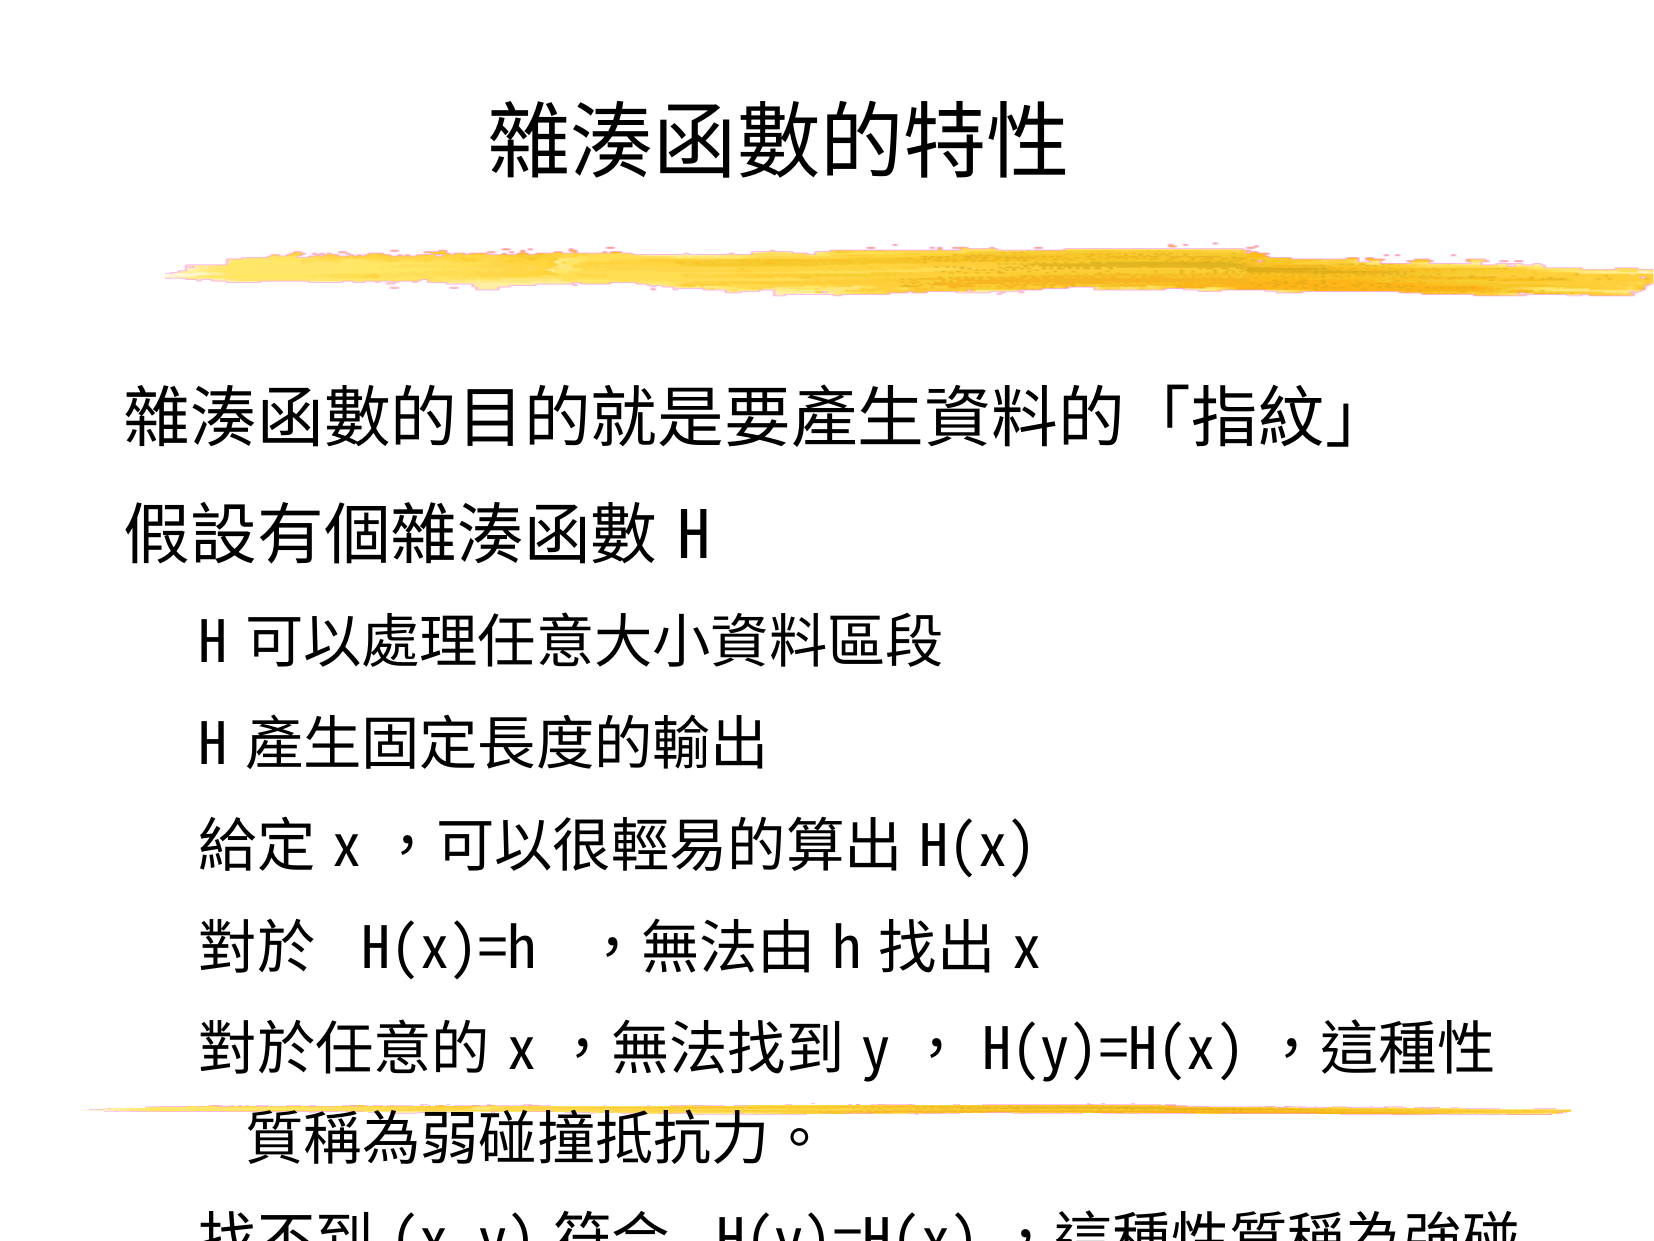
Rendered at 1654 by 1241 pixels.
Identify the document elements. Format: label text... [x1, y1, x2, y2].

picture [1530, 1102, 1571, 1117]
picture [165, 237, 1654, 308]
list 雜湊函數的目的就是要產生資料的「指紋」 假設有個雜湊函數H H可以處理任意大小資料區段 H產生固定長度的輸出 給定x，可以很輕易的算出H(x) 對於 H(x)=h ，無法由h找出x 對於任意的x，無法找到y，H(y)=H(x)，這種性質稱為弱碰撞抵抗力。 找不到(x,y)符合 H(y)=H(x)，這種性質稱為強碰撞抵抗力（抵抗力當然不是無限大）。 [124, 358, 1530, 1182]
title 雜湊函數的特性 [76, 28, 1482, 235]
picture [82, 1102, 124, 1117]
